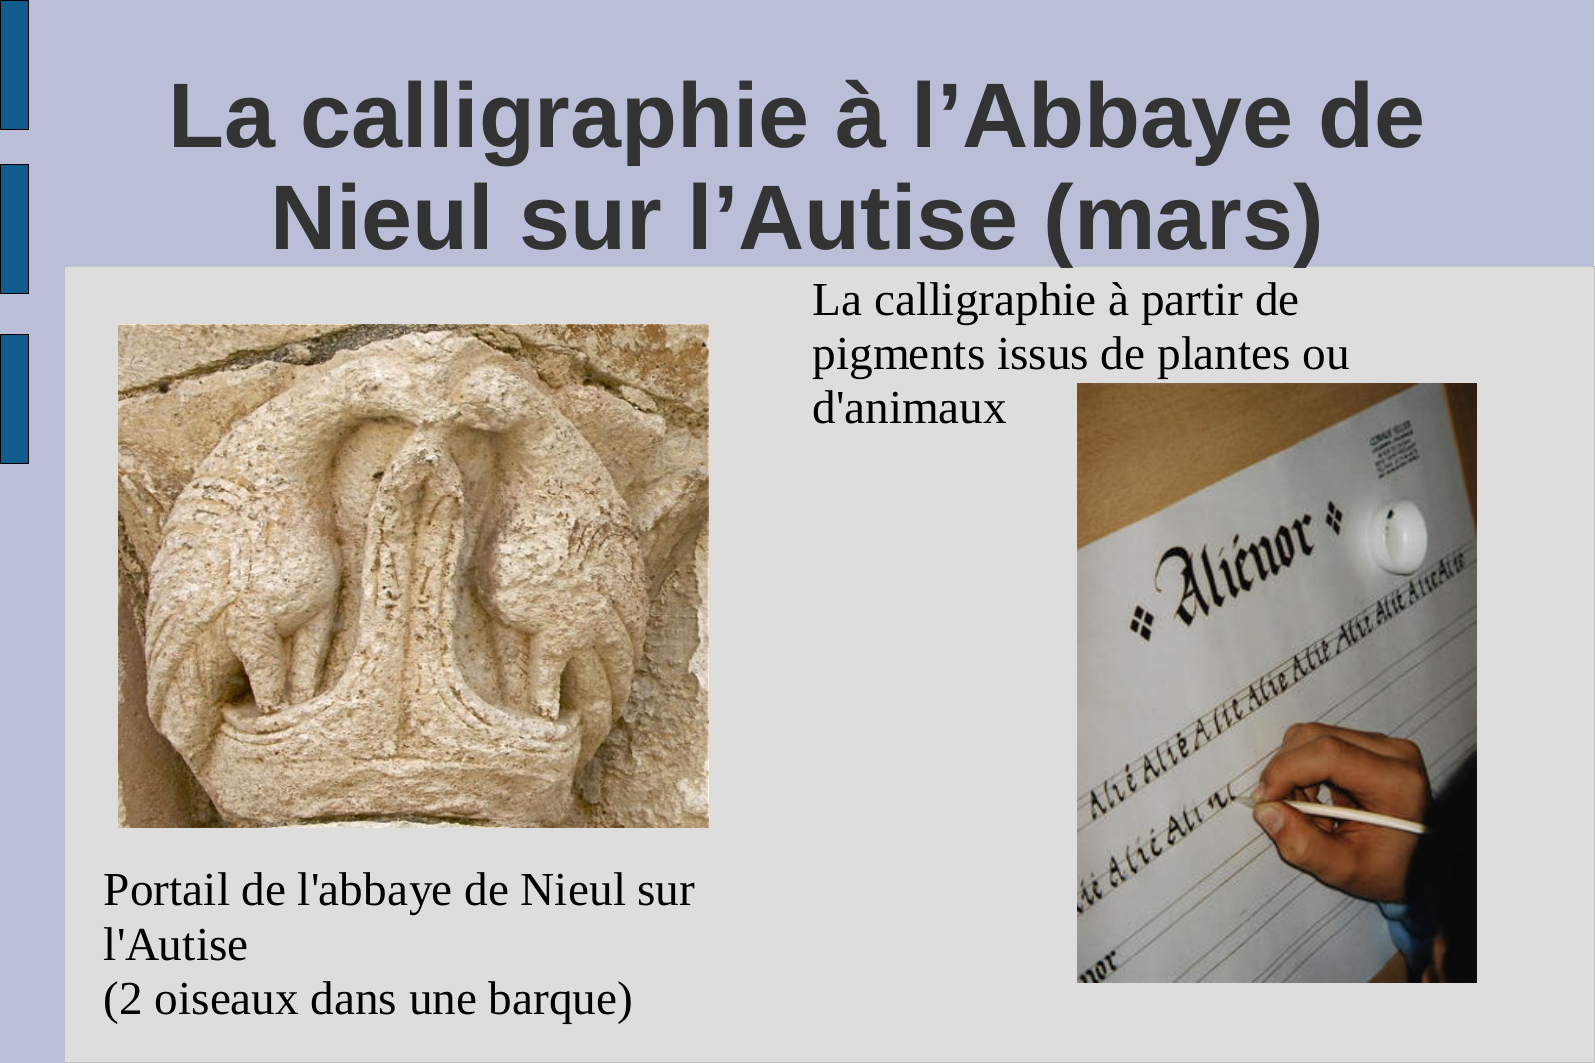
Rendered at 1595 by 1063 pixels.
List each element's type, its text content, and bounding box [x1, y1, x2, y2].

picture [1077, 383, 1477, 983]
title La calligraphie à l’Abbaye de Nieul sur l’Autise (mars) [117, 64, 1479, 270]
chart [103, 861, 768, 1063]
picture [118, 324, 709, 828]
chart [811, 271, 1477, 591]
